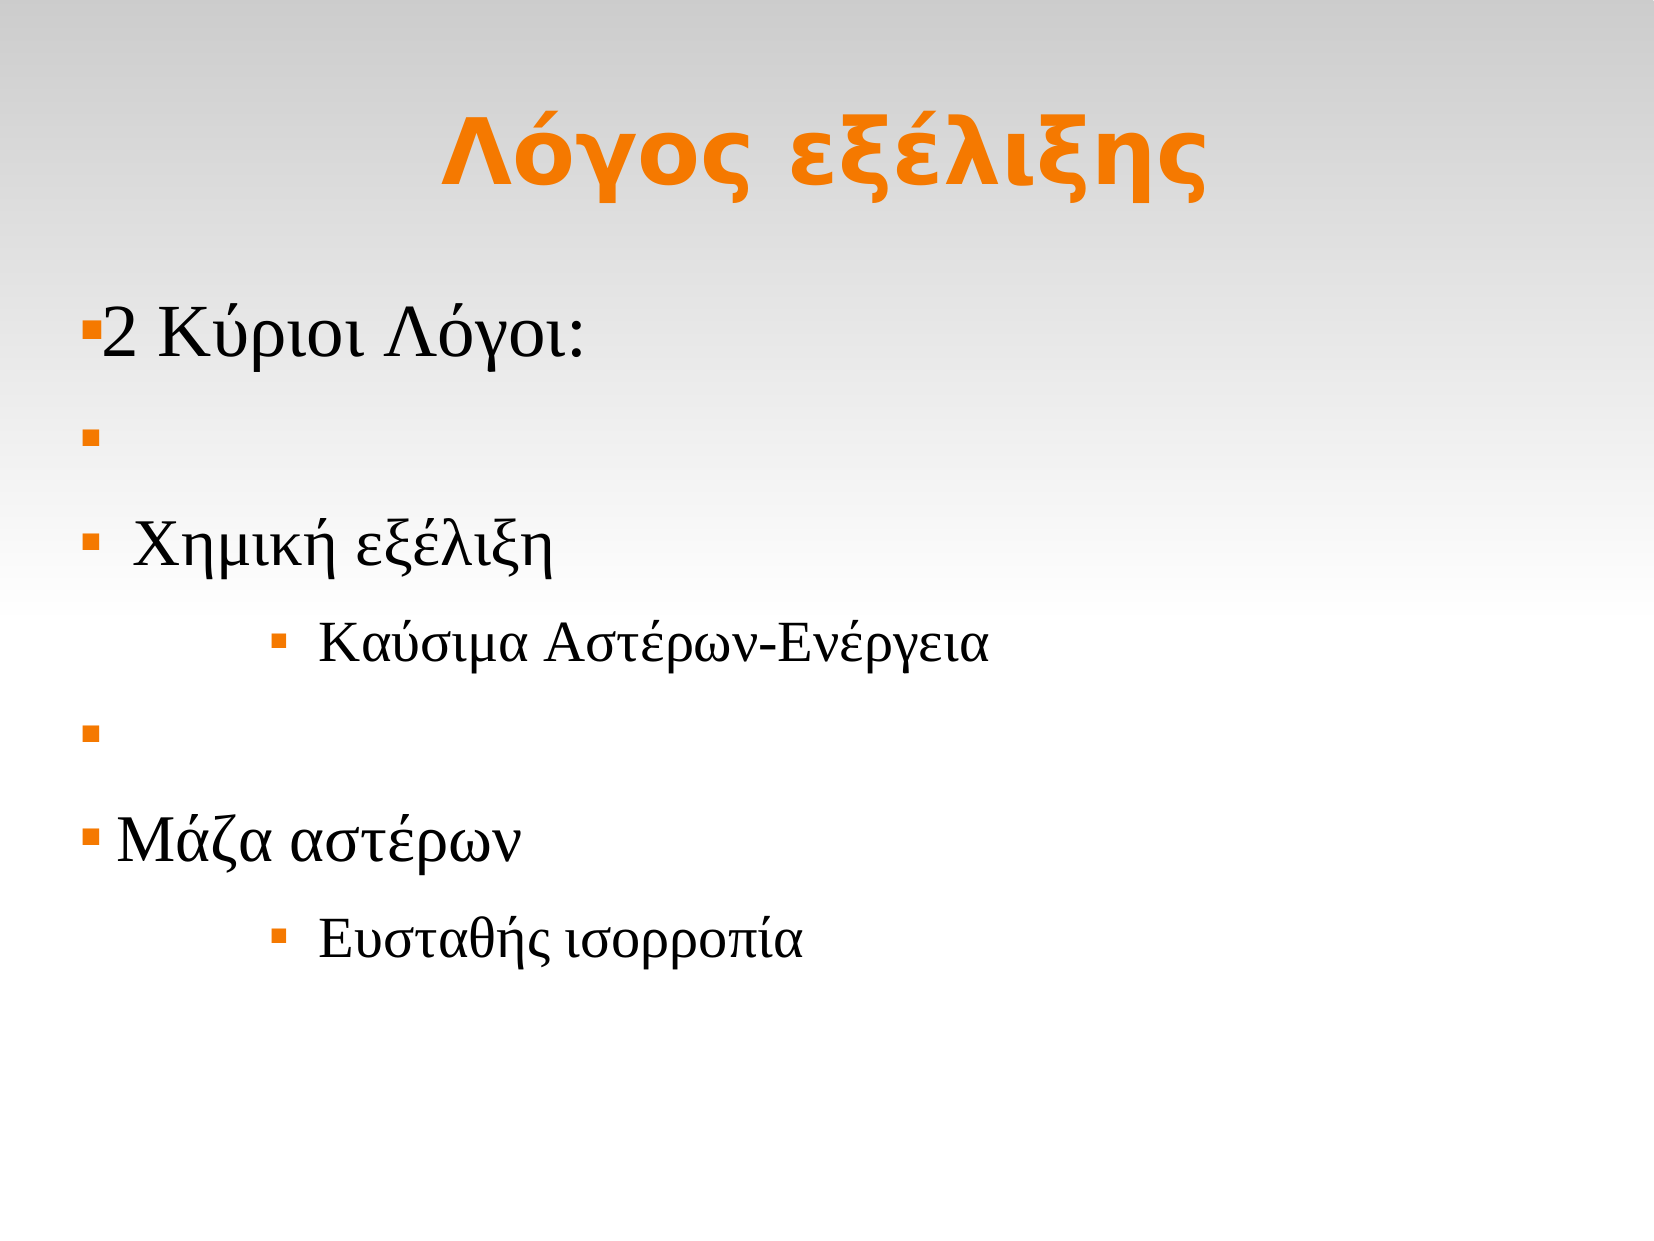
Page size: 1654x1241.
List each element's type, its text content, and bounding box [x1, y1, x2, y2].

title Λόγος εξέλιξης [82, 56, 1571, 250]
list 2 Κύριοι Λόγοι: Χημική εξέλιξη Καύσιμα Αστέρων-Ενέργεια Μάζα αστέρων Ευσταθής ισορροπία [82, 290, 1571, 1094]
